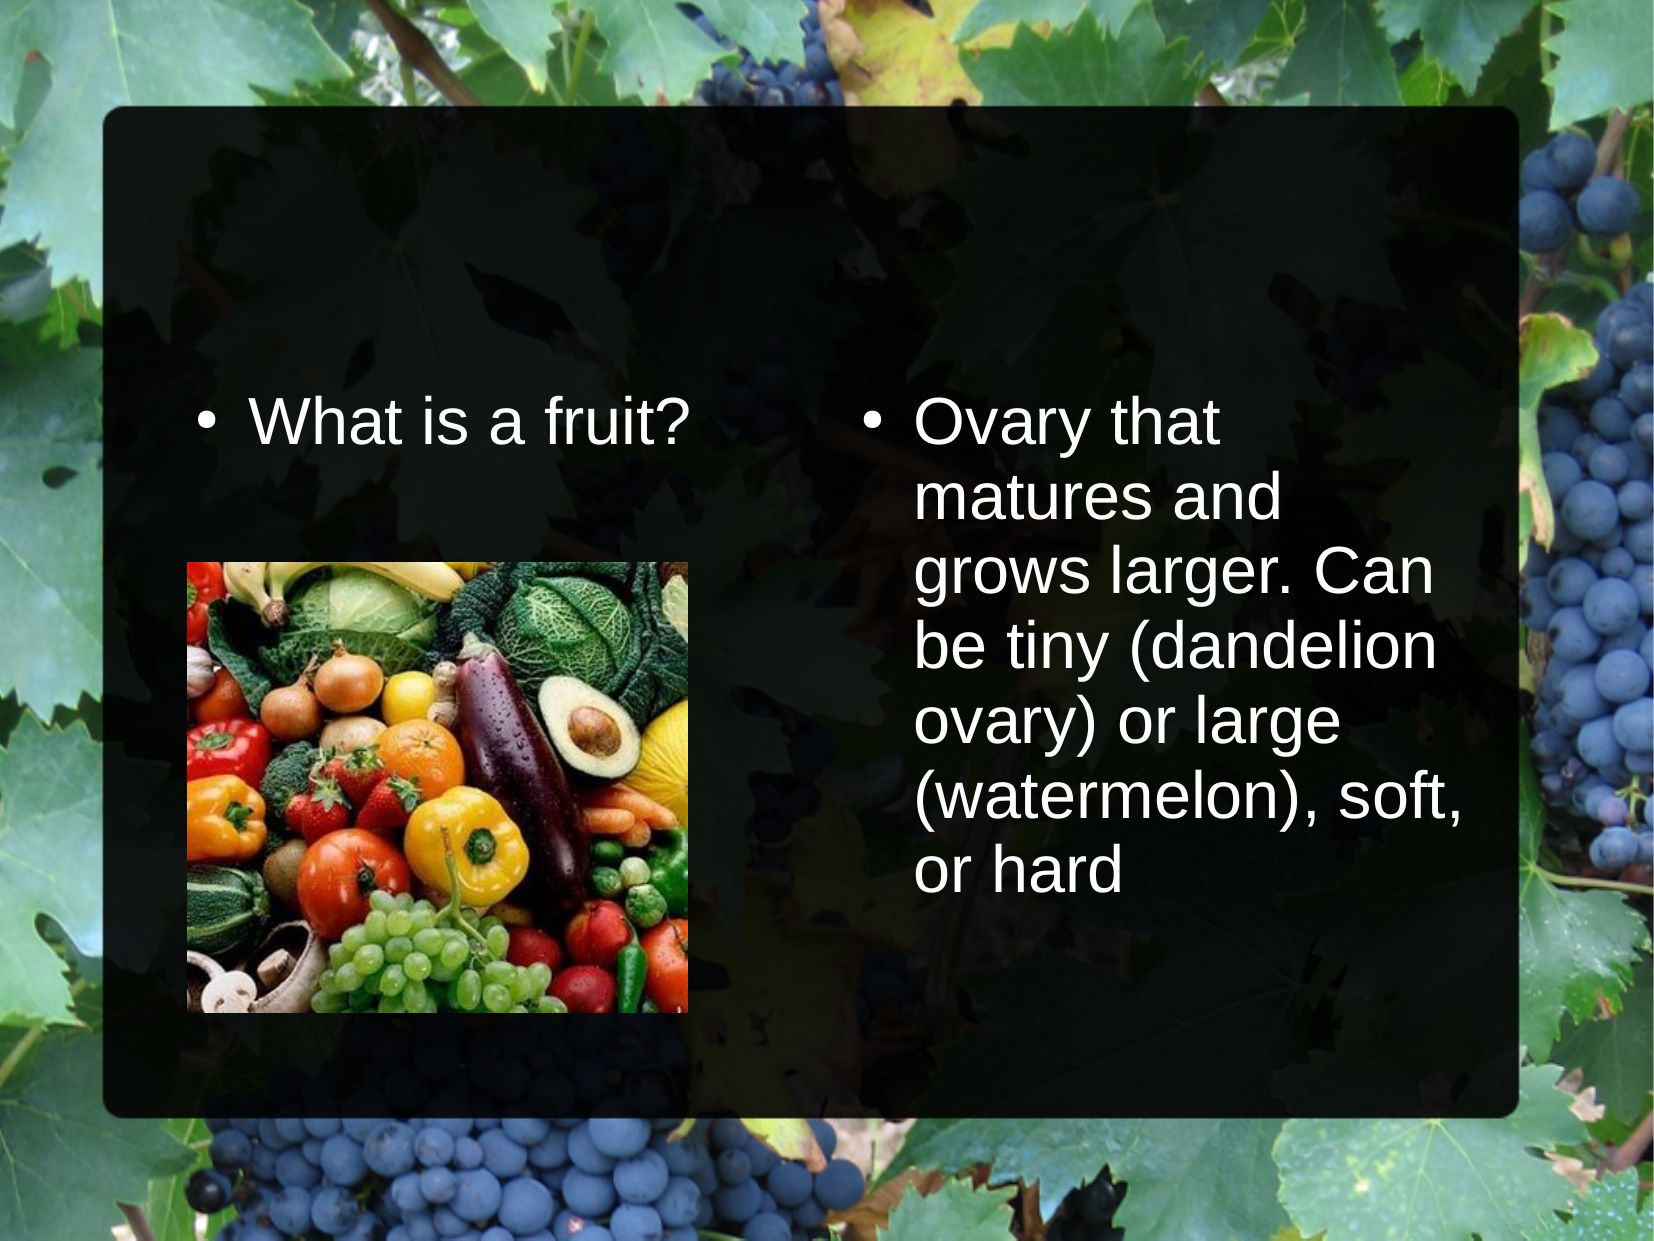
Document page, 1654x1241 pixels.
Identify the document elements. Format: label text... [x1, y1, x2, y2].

list Ovary that matures and grows larger. Can be tiny (dandelion ovary) or large (watermelon), soft, or hard [842, 383, 1477, 1078]
list What is a fruit? [177, 383, 812, 1093]
picture [0, 0, 1654, 1241]
